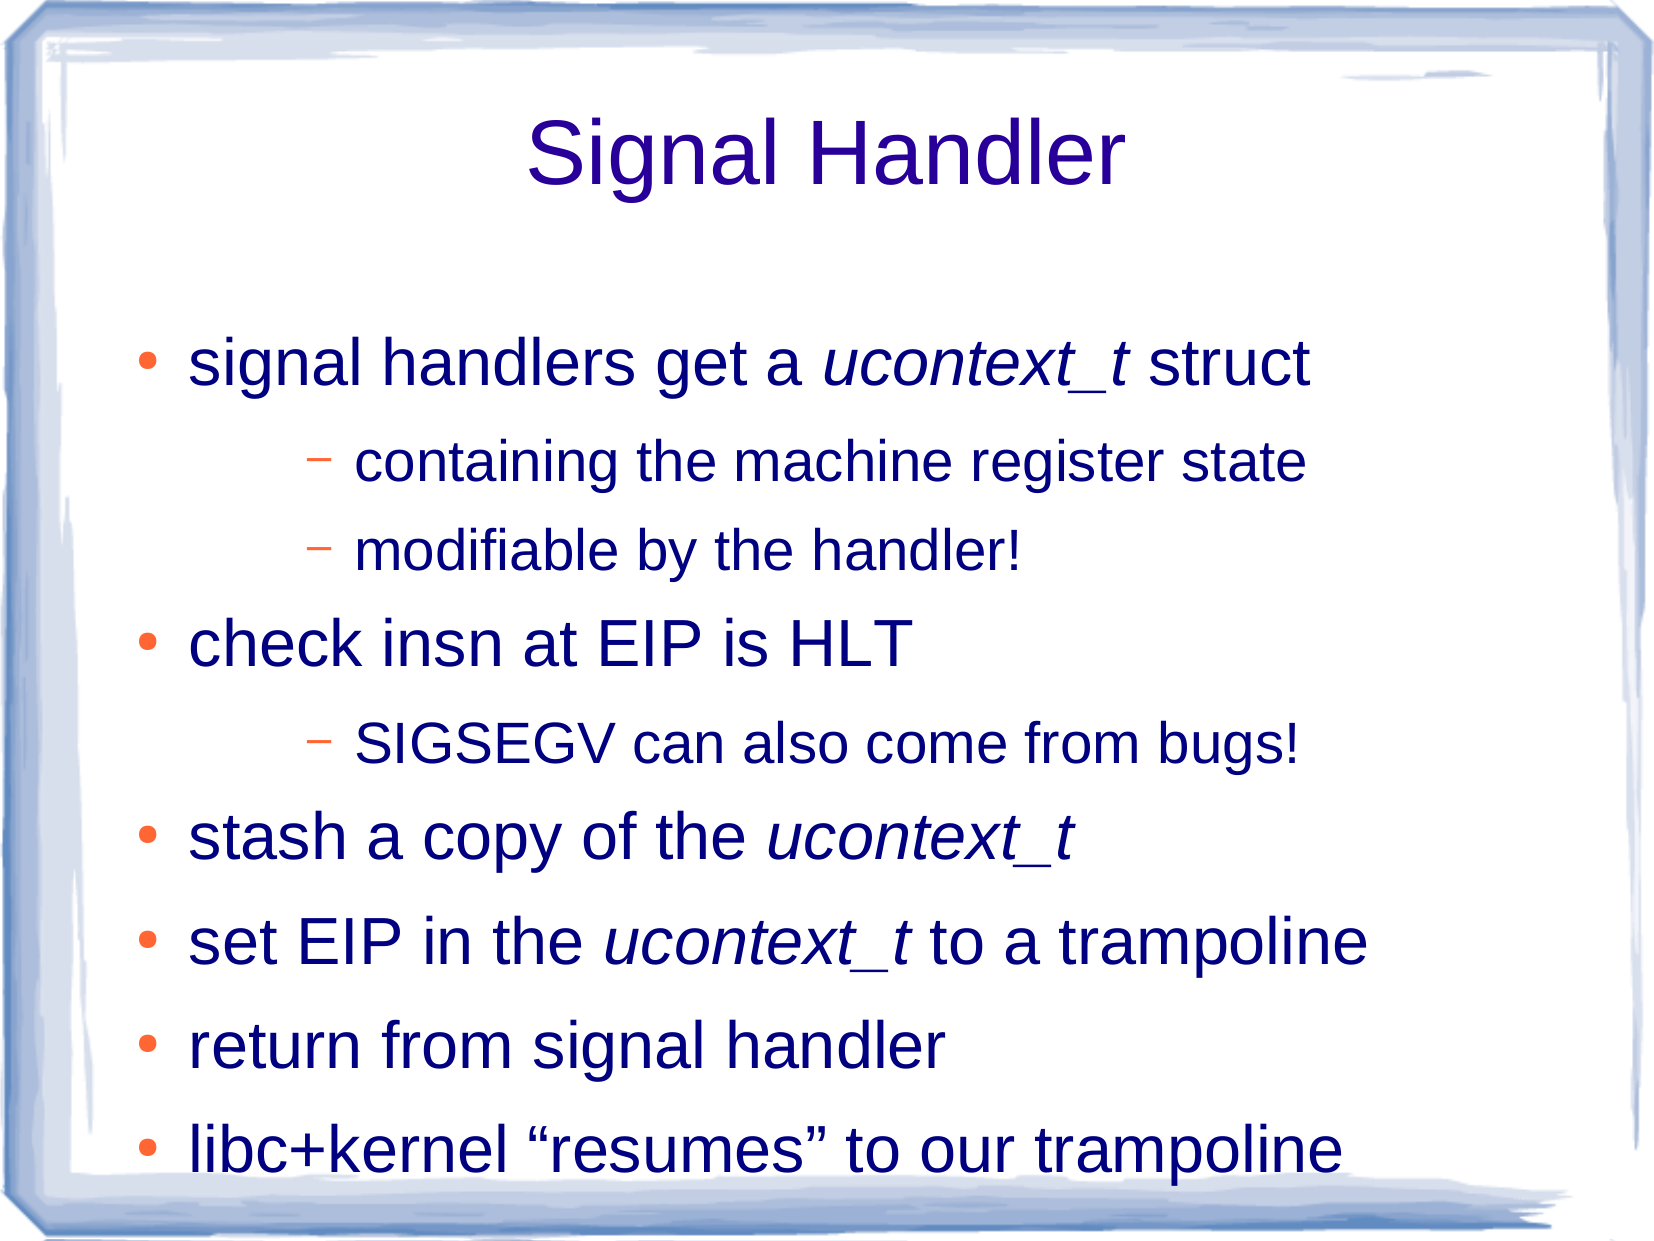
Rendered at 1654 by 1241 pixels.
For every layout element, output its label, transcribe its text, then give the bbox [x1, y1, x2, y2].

picture [0, 0, 1654, 1241]
list signal handlers get a ucontext_t struct containing the machine register state modifiable by the handler! check insn at EIP is HLT SIGSEGV can also come from bugs! stash a copy of the ucontext_t set EIP in the ucontext_t to a trampoline return from signal handler libc+kernel “resumes” to our trampoline [118, 324, 1571, 1188]
title Signal Handler [82, 56, 1571, 250]
